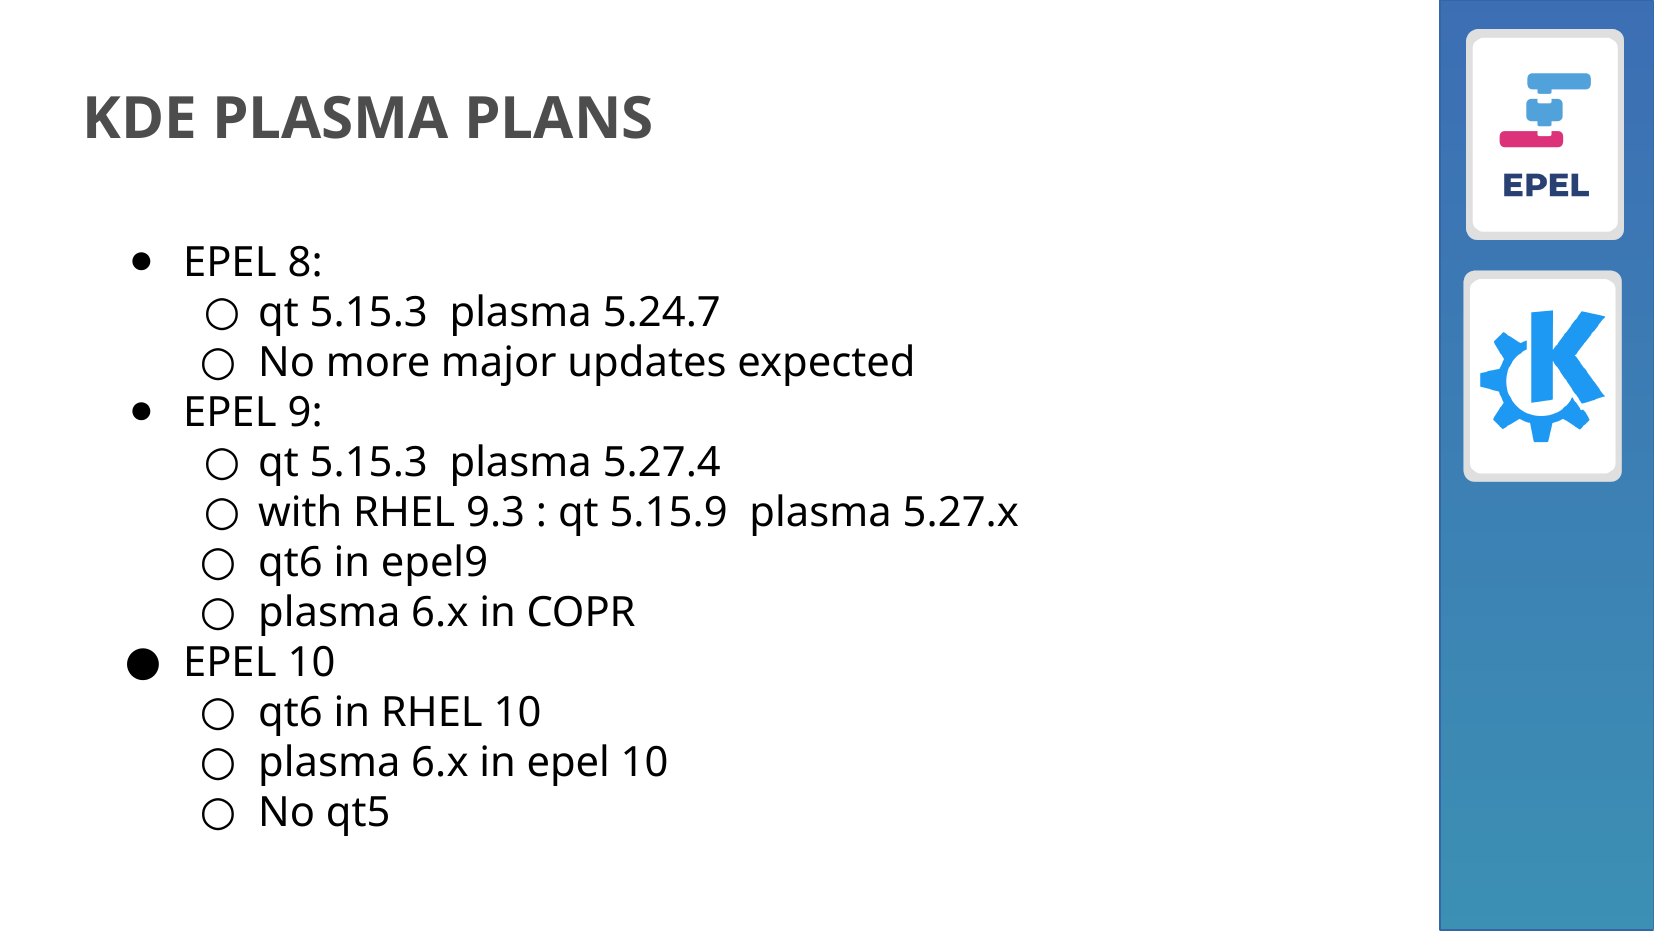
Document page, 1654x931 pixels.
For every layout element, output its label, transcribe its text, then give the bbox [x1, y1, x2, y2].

picture [1463, 270, 1622, 482]
text_box EPEL 8: qt 5.15.3 plasma 5.24.7 No more major updates expected EPEL 9: qt 5.15.3 plasma 5.27.4 with RHEL 9.3 : qt 5.15.9 plasma 5.27.x qt6 in epel9 plasma 6.x in COPR EPEL 10 qt6 in RHEL 10 plasma 6.x in epel 10 No qt5 [93, 219, 1388, 850]
picture [1466, 29, 1624, 240]
text_box KDE PLASMA PLANS [82, 37, 1398, 193]
